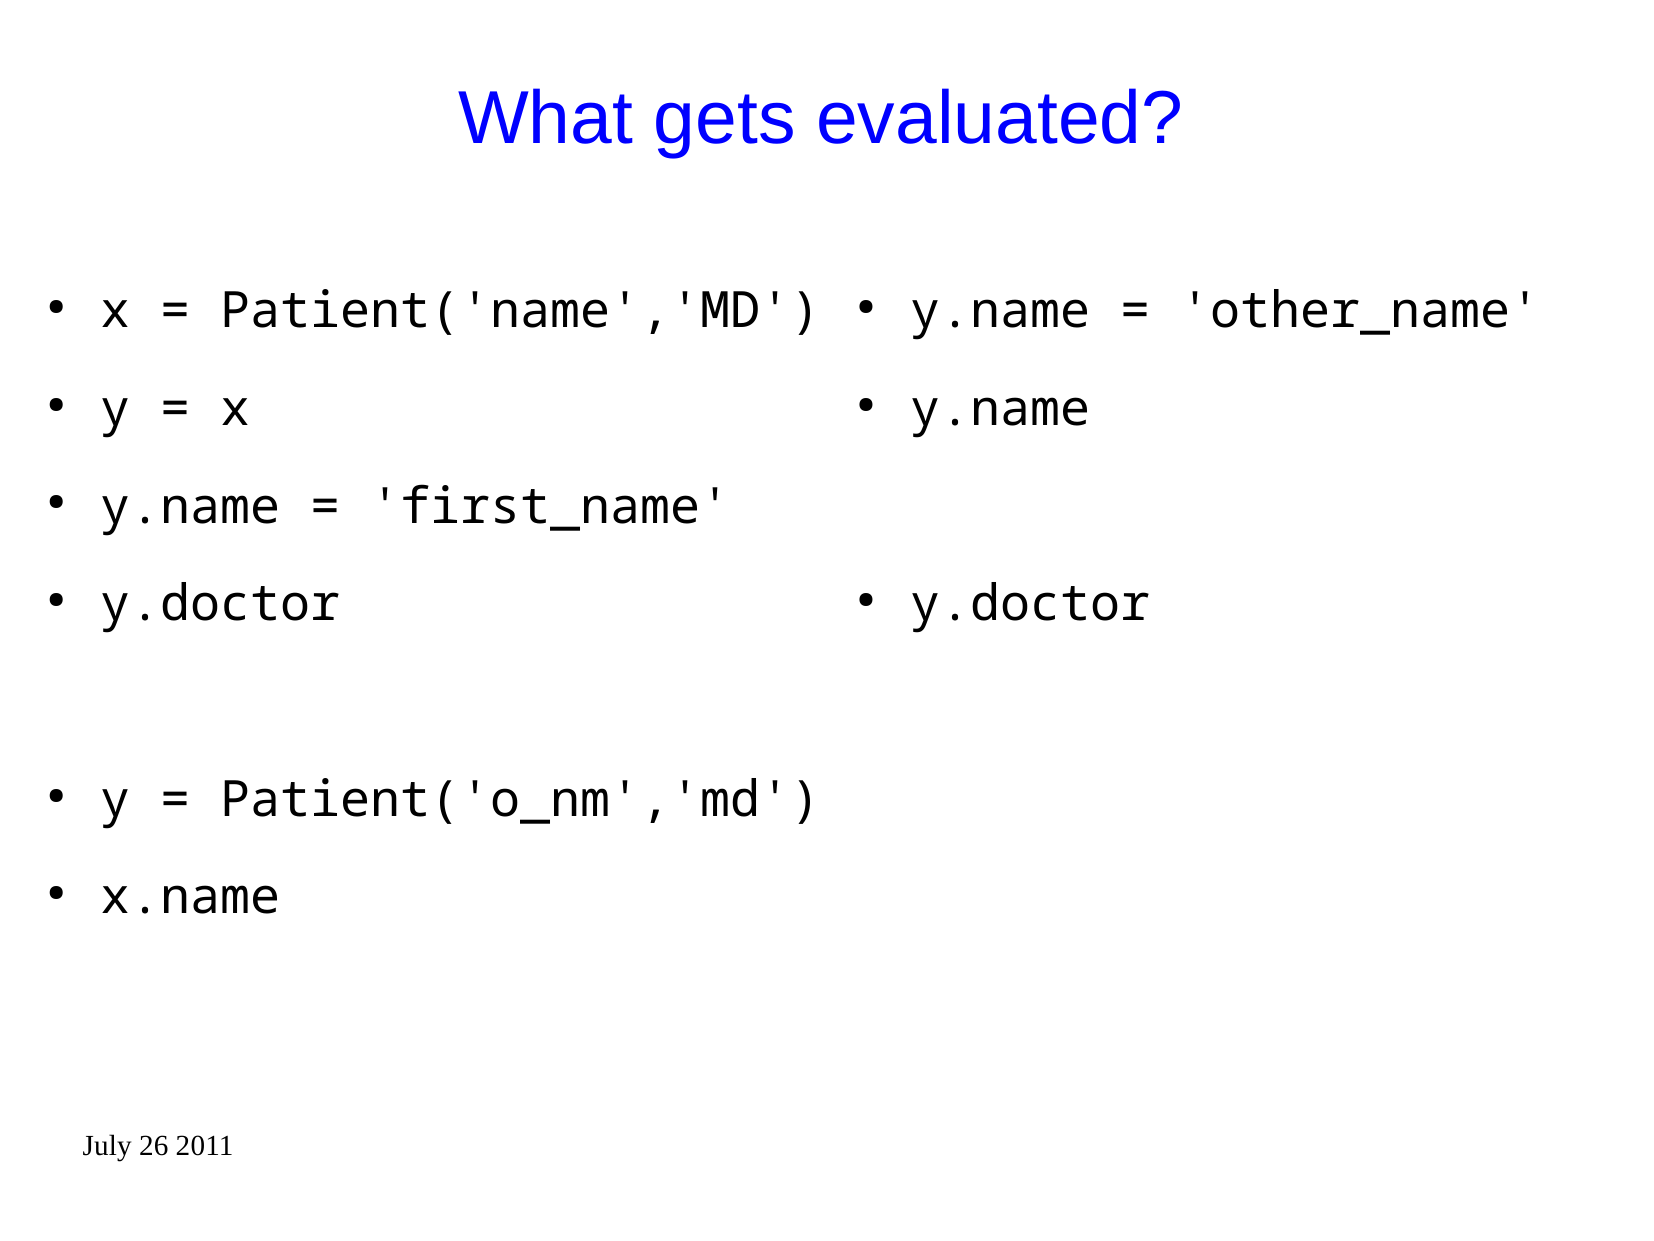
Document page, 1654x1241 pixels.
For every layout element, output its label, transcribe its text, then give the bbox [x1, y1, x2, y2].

list y.name = 'other_name' y.name y.doctor [839, 274, 1566, 1093]
title What gets evaluated? [76, 58, 1565, 178]
list x = Patient('name','MD') y = x y.name = 'first_name' y.doctor y = Patient('o_nm','md') x.name [29, 274, 827, 1093]
